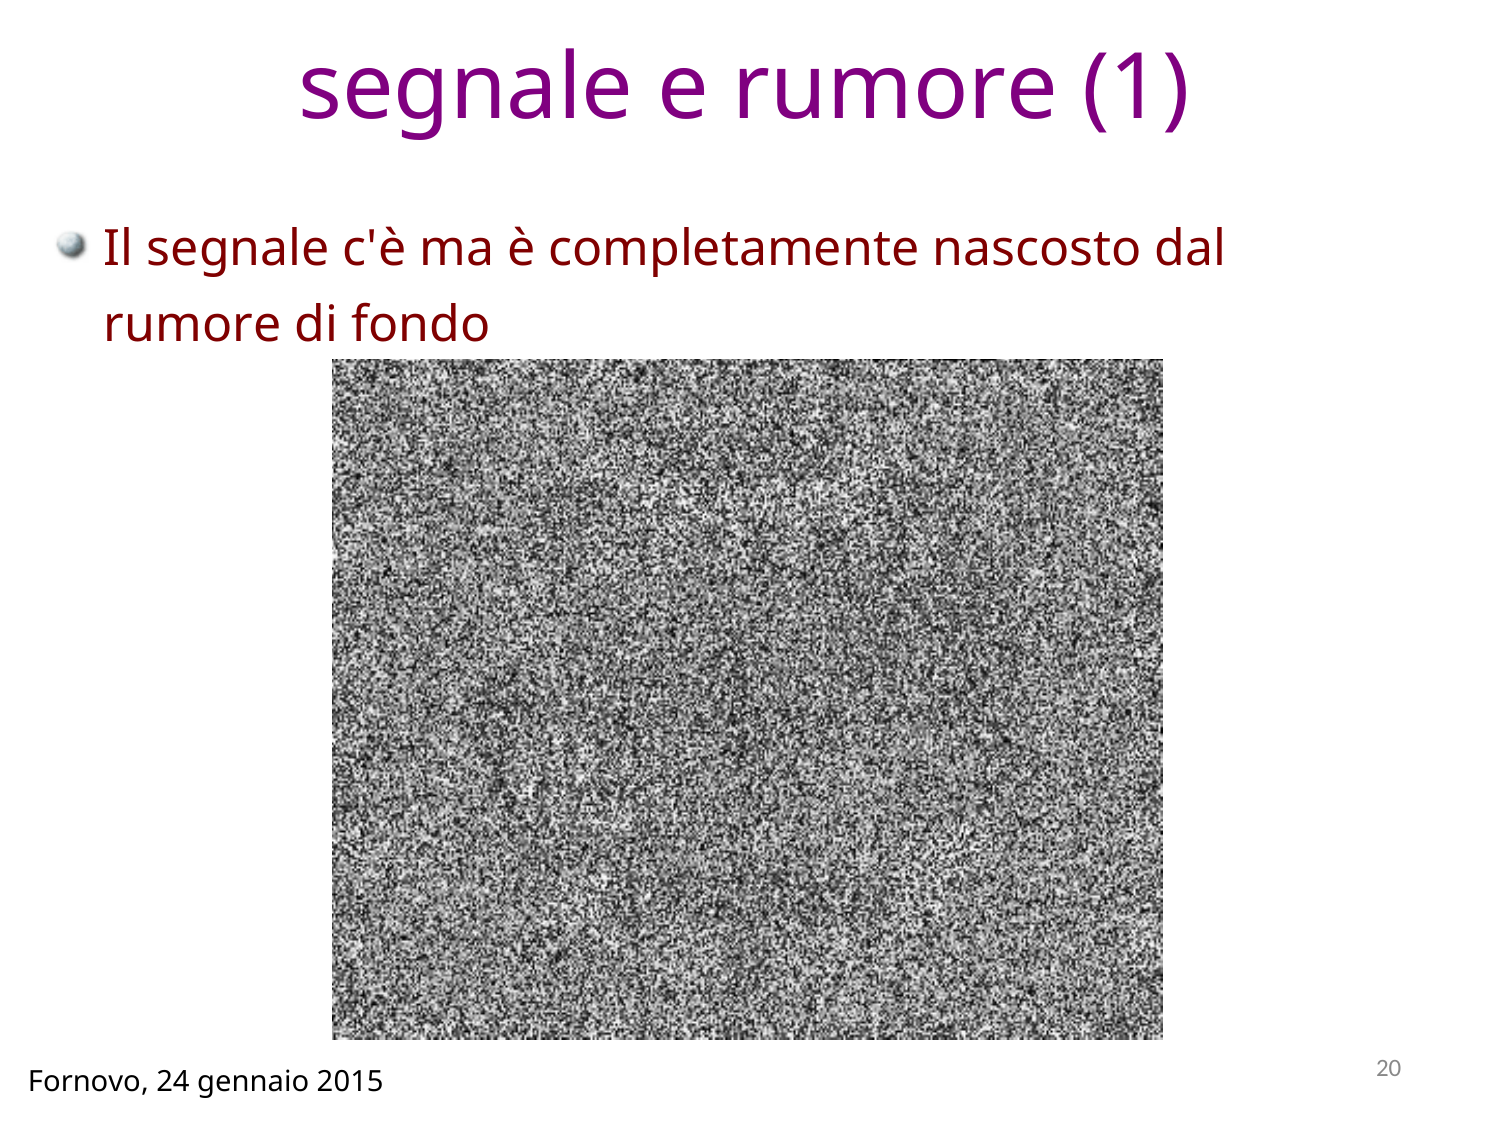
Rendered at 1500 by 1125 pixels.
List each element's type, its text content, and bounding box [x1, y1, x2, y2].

text_box <numero> [1074, 1042, 1417, 1095]
picture [332, 359, 1163, 1040]
list Il segnale c'è ma è completamente nascosto dal rumore di fondo [49, 199, 1316, 588]
title segnale e rumore (1) [34, 25, 1454, 151]
